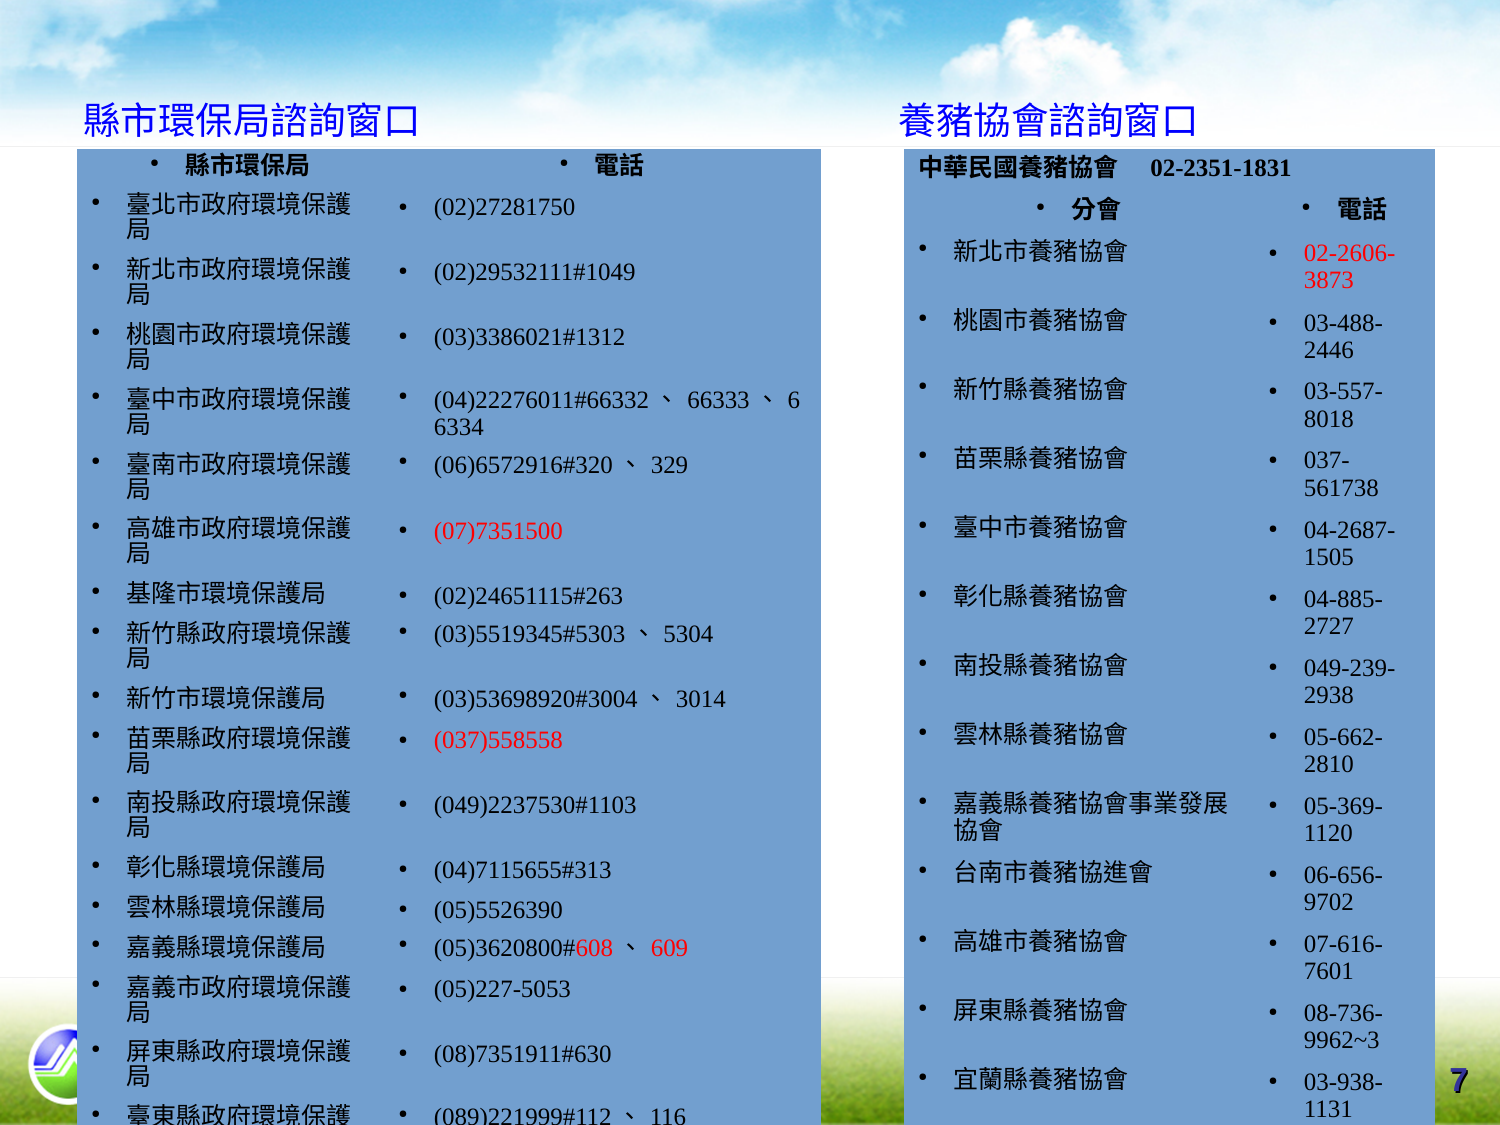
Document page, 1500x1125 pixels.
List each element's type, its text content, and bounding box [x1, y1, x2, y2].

table_cell 苗栗縣政府環境保護局 [77, 722, 384, 787]
table_cell 03-938-1131 [1254, 1061, 1435, 1125]
table_cell 彰化縣養豬協會 [904, 578, 1254, 647]
table_cell 嘉義市政府環境保護局 [77, 971, 384, 1036]
table_cell ​(05)3620800#608、609 [384, 931, 821, 971]
table_cell 08-736-9962~3 [1254, 992, 1435, 1061]
table_cell 臺東縣政府環境保護局 [77, 1100, 384, 1125]
table_cell 桃園市養豬協會 [904, 302, 1254, 371]
table_cell (08)7351911#630 [384, 1036, 821, 1100]
table_cell 02-2606-3873 [1254, 233, 1435, 302]
table_cell 台南市養豬協進會 [904, 854, 1254, 923]
table_cell 臺北市政府環境保護局 [77, 189, 384, 254]
table_cell 嘉義縣環境保護局 [77, 931, 384, 971]
table_cell 高雄市養豬協會 [904, 923, 1254, 992]
table_cell (06)6572916#320、329 [384, 448, 821, 513]
table_header 電話 [384, 149, 821, 189]
table_cell (04)22276011#66332、66333、66334 [384, 383, 821, 448]
table_cell 彰化縣環境保護局 [77, 852, 384, 891]
table_cell 高雄市政府環境保護局 [77, 513, 384, 578]
table_cell 嘉義縣養豬協會事業發展協會 [904, 785, 1254, 854]
table_cell (089)221999#112、116 [384, 1100, 821, 1125]
table_cell 03-557-8018 [1254, 371, 1435, 440]
table_cell 037-561738 [1254, 440, 1435, 509]
table_cell 05-369-1120 [1254, 785, 1435, 854]
table_cell (05)227-5053 [384, 971, 821, 1036]
table_cell 新北市養豬協會 [904, 233, 1254, 302]
table_cell 屏東縣養豬協會 [904, 992, 1254, 1061]
table_cell (02)29532111#1049 [384, 254, 821, 318]
table_cell (07)7351500 [384, 513, 821, 578]
table_cell (02)27281750 [384, 189, 821, 254]
table_cell (03)3386021#1312 [384, 318, 821, 383]
table_cell 雲林縣養豬協會 [904, 716, 1254, 785]
table_cell (037)558558 [384, 722, 821, 787]
table_cell 新竹縣養豬協會 [904, 371, 1254, 440]
table_cell 新竹市環境保護局 [77, 682, 384, 722]
table_cell 臺南市政府環境保護局 [77, 448, 384, 513]
table_cell (049)2237530#1103 [384, 787, 821, 852]
table_cell (05)5526390 [384, 891, 821, 931]
table_cell 電話 [1254, 191, 1435, 233]
table_cell (03)53698920#3004、3014 [384, 682, 821, 722]
table_cell 宜蘭縣養豬協會 [904, 1061, 1254, 1125]
table_cell (03)5519345#5303、5304 [384, 617, 821, 682]
table_cell (04)7115655#313 [384, 852, 821, 891]
table_cell 南投縣養豬協會 [904, 647, 1254, 716]
table_cell 新北市政府環境保護局 [77, 254, 384, 318]
table_cell 04-2687-1505 [1254, 509, 1435, 578]
text_box 縣市環保局諮詢窗口 [64, 78, 879, 149]
table_cell 03-488-2446 [1254, 302, 1435, 371]
table_cell 屏東縣政府環境保護局 [77, 1036, 384, 1100]
table_cell 04-885-2727 [1254, 578, 1435, 647]
table_cell 基隆市環境保護局 [77, 578, 384, 617]
table_cell 雲林縣環境保護局 [77, 891, 384, 931]
table_cell 臺中市養豬協會 [904, 509, 1254, 578]
table_cell 06-656-9702 [1254, 854, 1435, 923]
table_cell 臺中市政府環境保護局 [77, 383, 384, 448]
table_cell 05-662-2810 [1254, 716, 1435, 785]
table_cell 苗栗縣養豬協會 [904, 440, 1254, 509]
table_cell 07-616-7601 [1254, 923, 1435, 992]
table_cell 南投縣政府環境保護局 [77, 787, 384, 852]
table_header 縣市環保局 [77, 149, 384, 189]
text_box 養豬協會諮詢窗口 [879, 78, 1500, 149]
table_cell (02)24651115#263 [384, 578, 821, 617]
table_header 中華民國養豬協會 02-2351-1831 [904, 149, 1435, 191]
table_cell 新竹縣政府環境保護局 [77, 617, 384, 682]
table_cell 049-239-2938 [1254, 647, 1435, 716]
table_cell 桃園市政府環境保護局 [77, 318, 384, 383]
table_cell 分會 [904, 191, 1254, 233]
